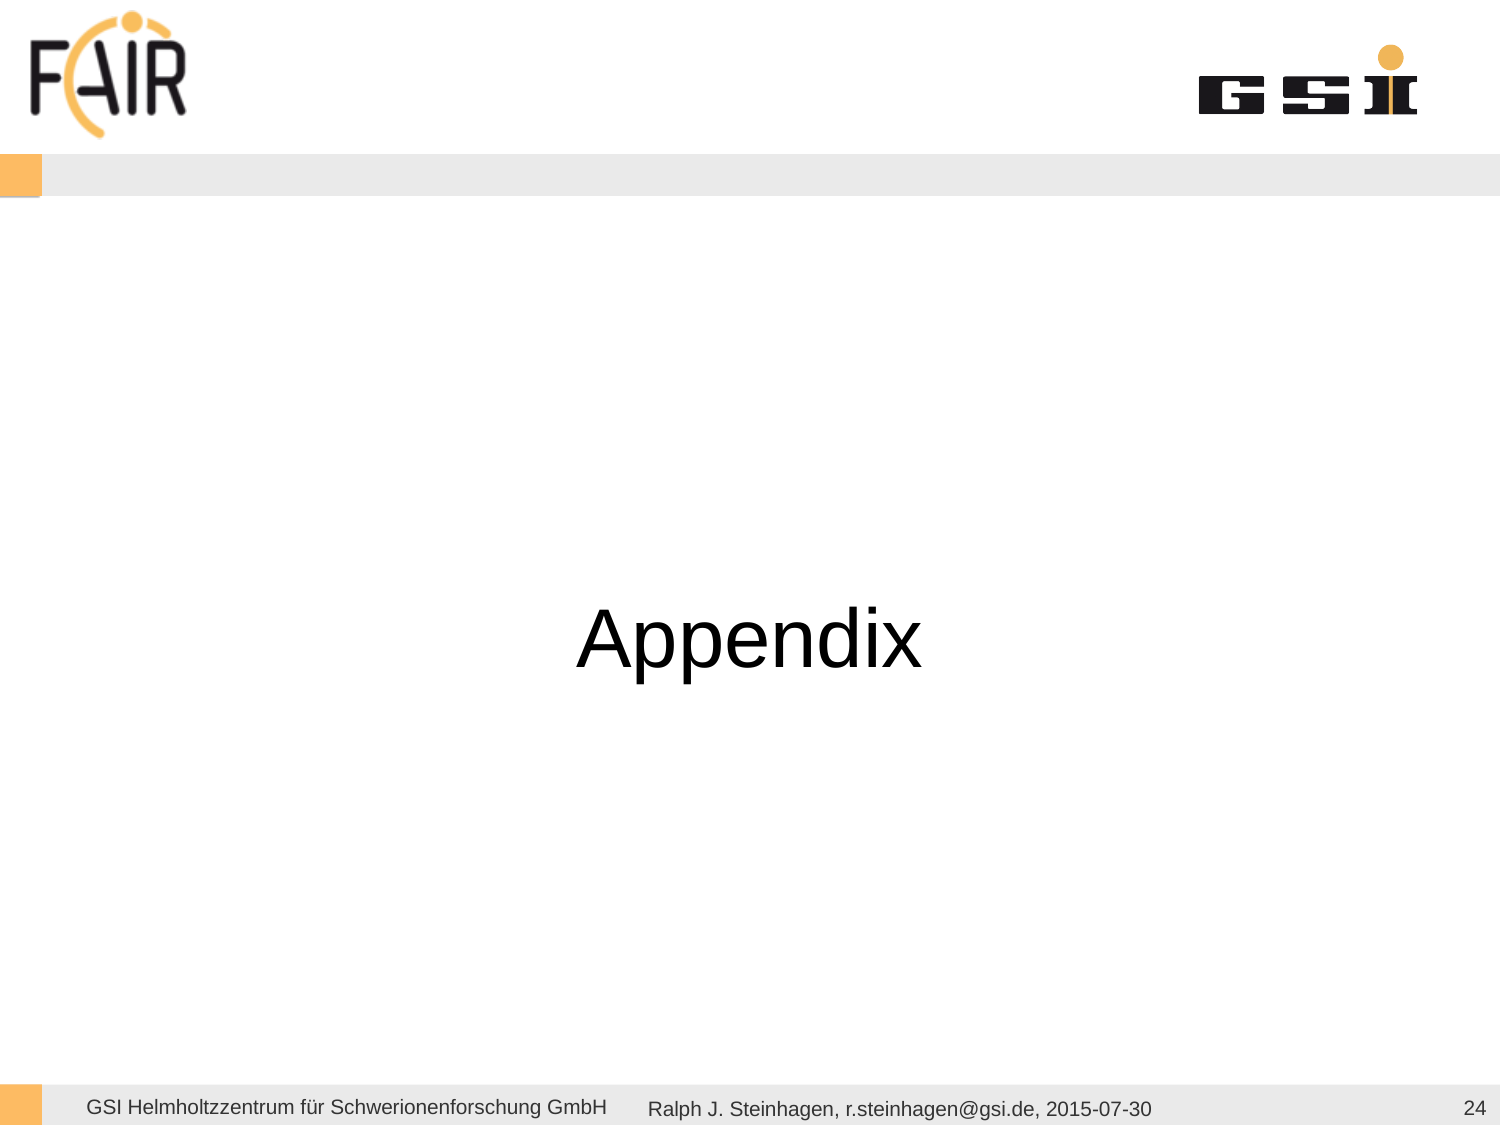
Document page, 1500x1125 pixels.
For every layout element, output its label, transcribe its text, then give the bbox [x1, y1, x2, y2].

subtitle Appendix [75, 226, 1425, 1050]
picture [30, 9, 187, 141]
picture [1197, 42, 1419, 117]
